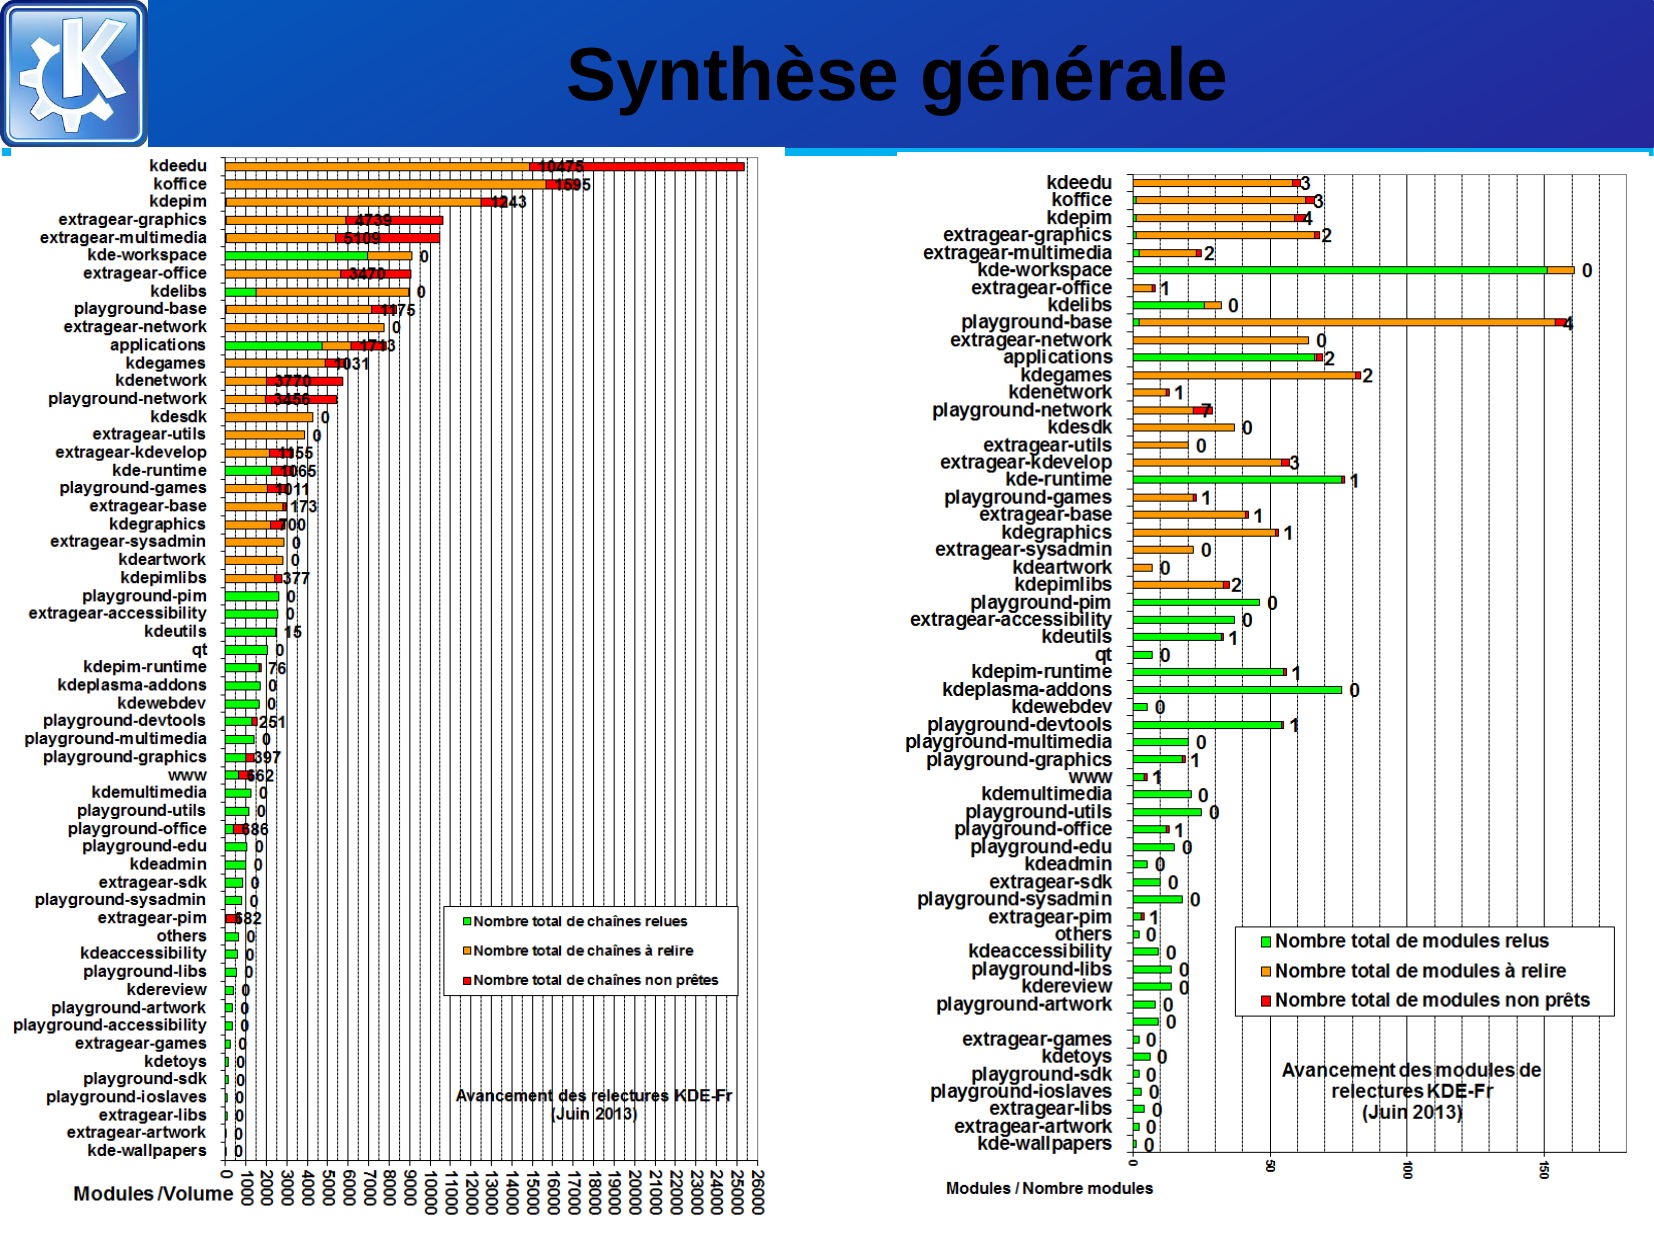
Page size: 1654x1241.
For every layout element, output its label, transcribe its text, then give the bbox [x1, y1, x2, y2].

text_box Synthèse générale [141, 0, 1654, 148]
picture [897, 153, 1649, 1235]
picture [0, 0, 785, 1241]
